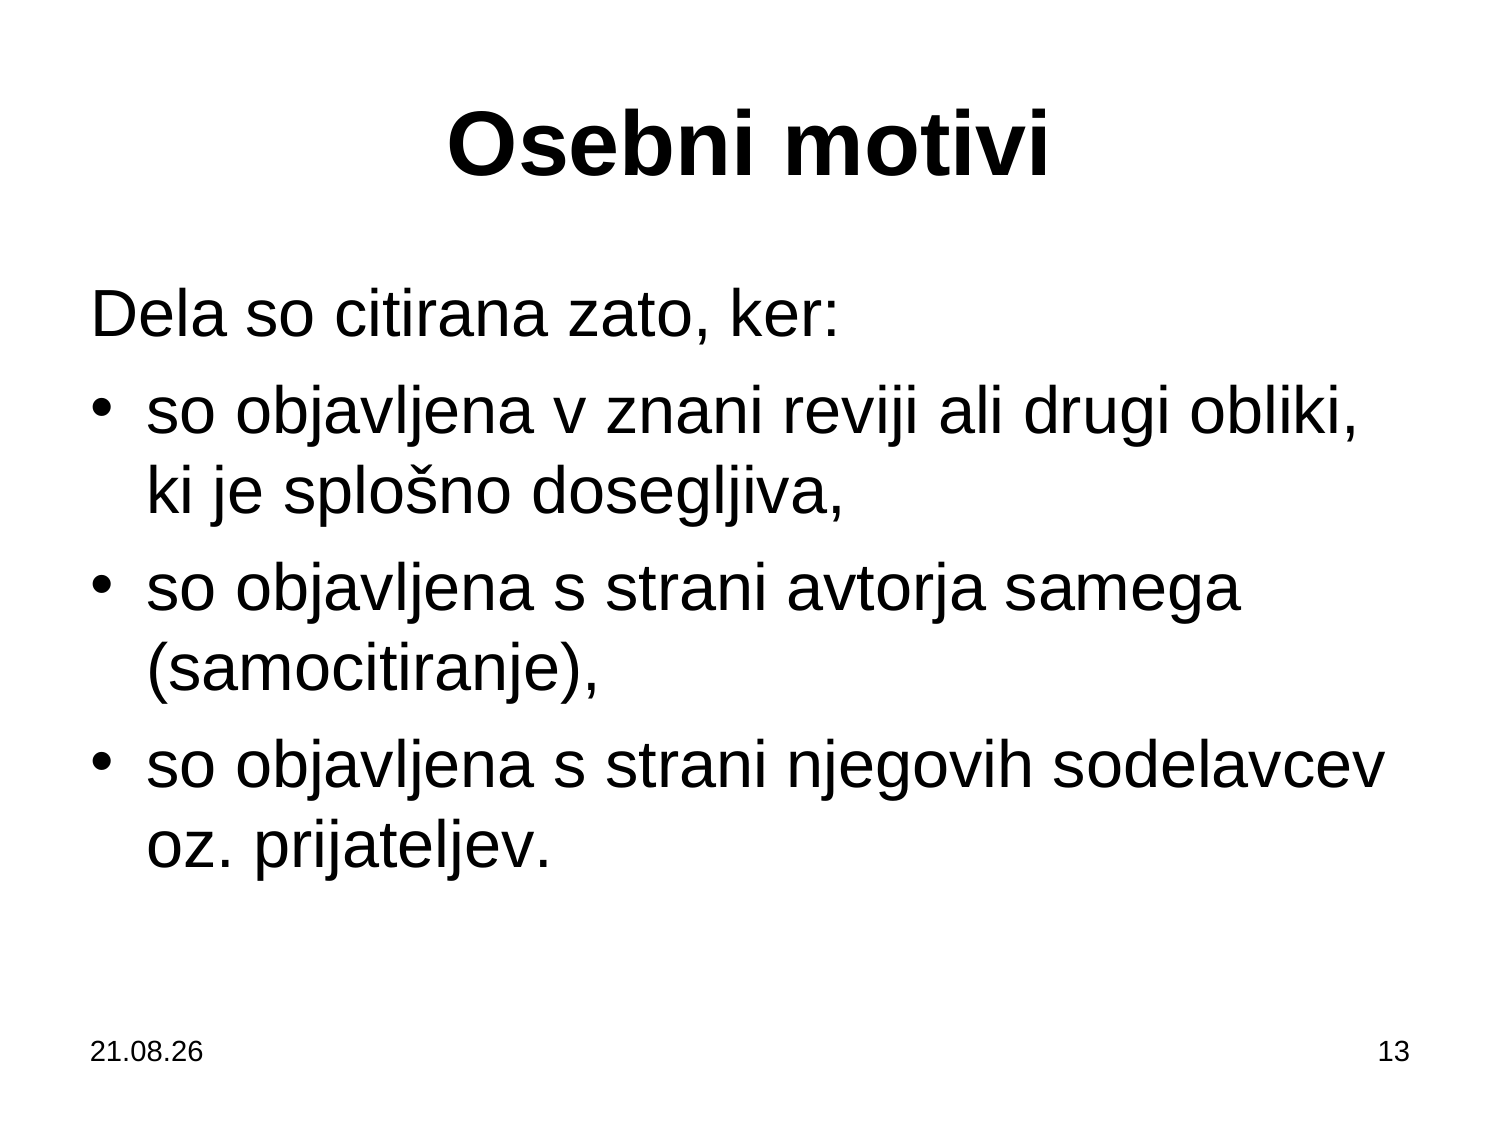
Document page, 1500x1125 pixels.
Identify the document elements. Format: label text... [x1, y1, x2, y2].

text_box <number> [1074, 1024, 1426, 1103]
text_box 05.11.14 [74, 1024, 426, 1103]
list Dela so citirana zato, ker: so objavljena v znani reviji ali drugi obliki, ki je splošno dosegljiva, so objavljena s strani avtorja samega (samocitiranje), so objavljena s strani njegovih sodelavcev oz. prijateljev. [75, 262, 1426, 1006]
title Osebni motivi [75, 45, 1426, 233]
